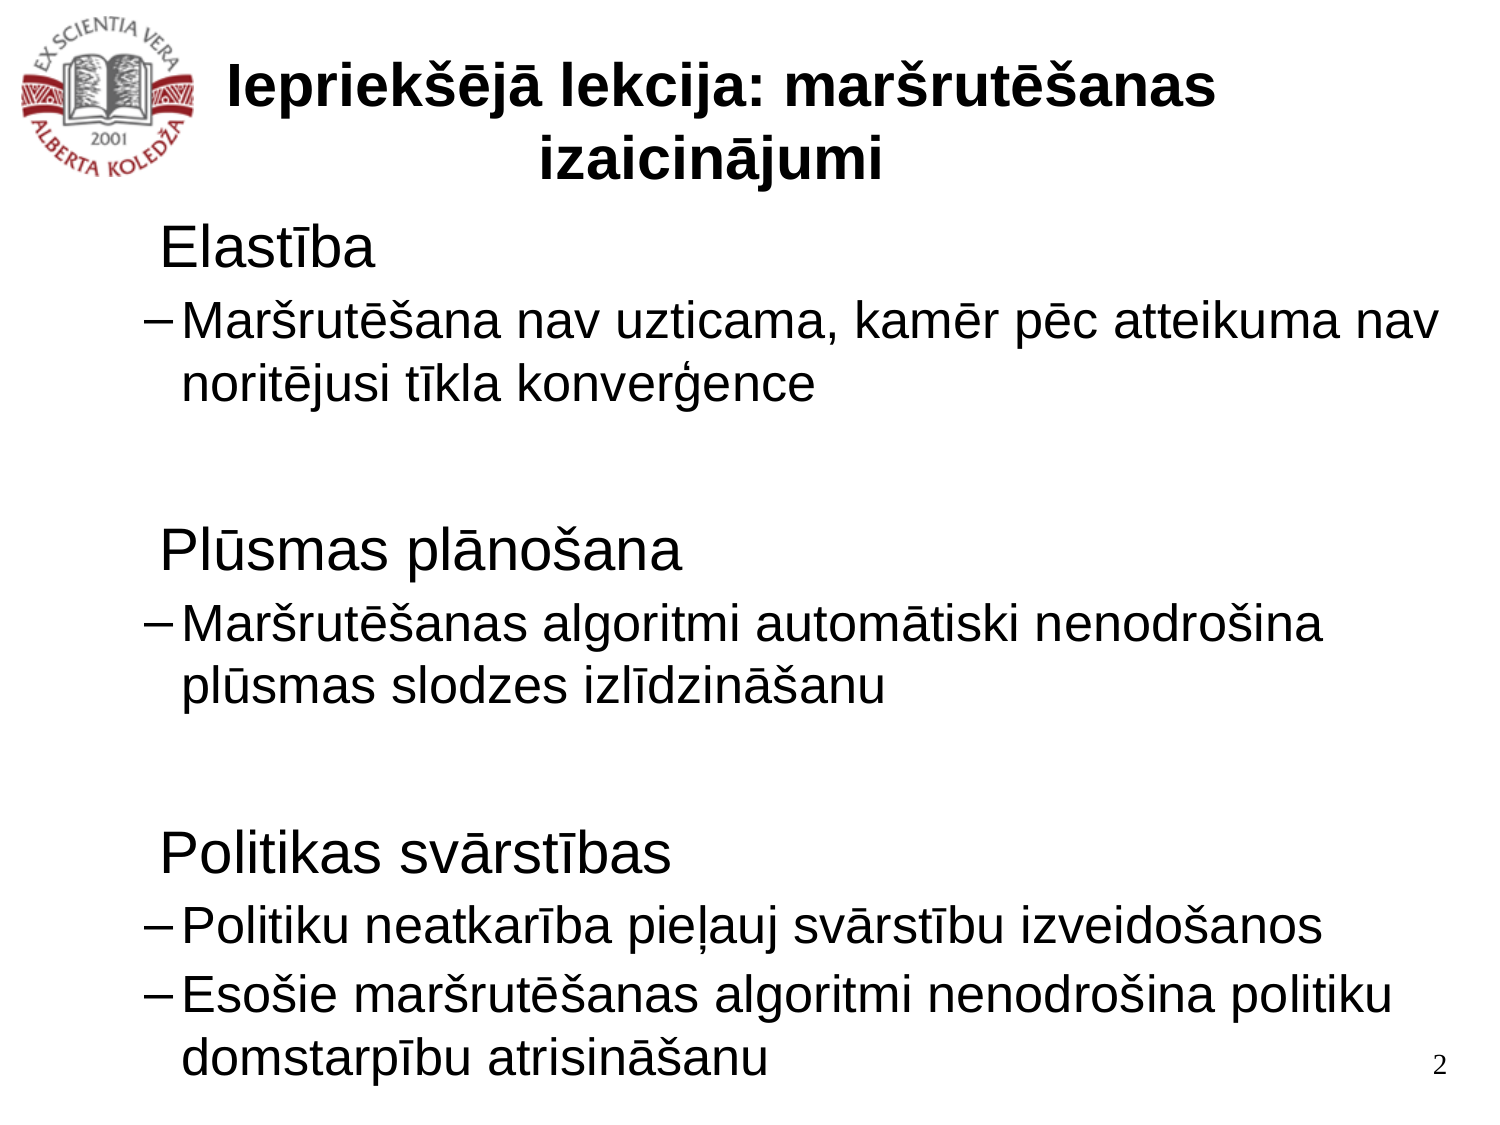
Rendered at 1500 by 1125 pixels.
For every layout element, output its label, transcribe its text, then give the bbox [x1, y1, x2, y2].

text_box <skaitlis> [1312, 1037, 1463, 1101]
picture [21, 16, 194, 177]
title Iepriekšējā lekcija: maršrutēšanas izaicinājumi [50, 37, 1374, 200]
list Elastība Maršrutēšana nav uzticama, kamēr pēc atteikuma nav noritējusi tīkla konverģence Plūsmas plānošana Maršrutēšanas algoritmi automātiski nenodrošina plūsmas slodzes izlīdzināšanu Politikas svārstības Politiku neatkarība pieļauj svārstību izveidošanos Esošie maršrutēšanas algoritmi nenodrošina politiku domstarpību atrisināšanu [74, 200, 1463, 1101]
